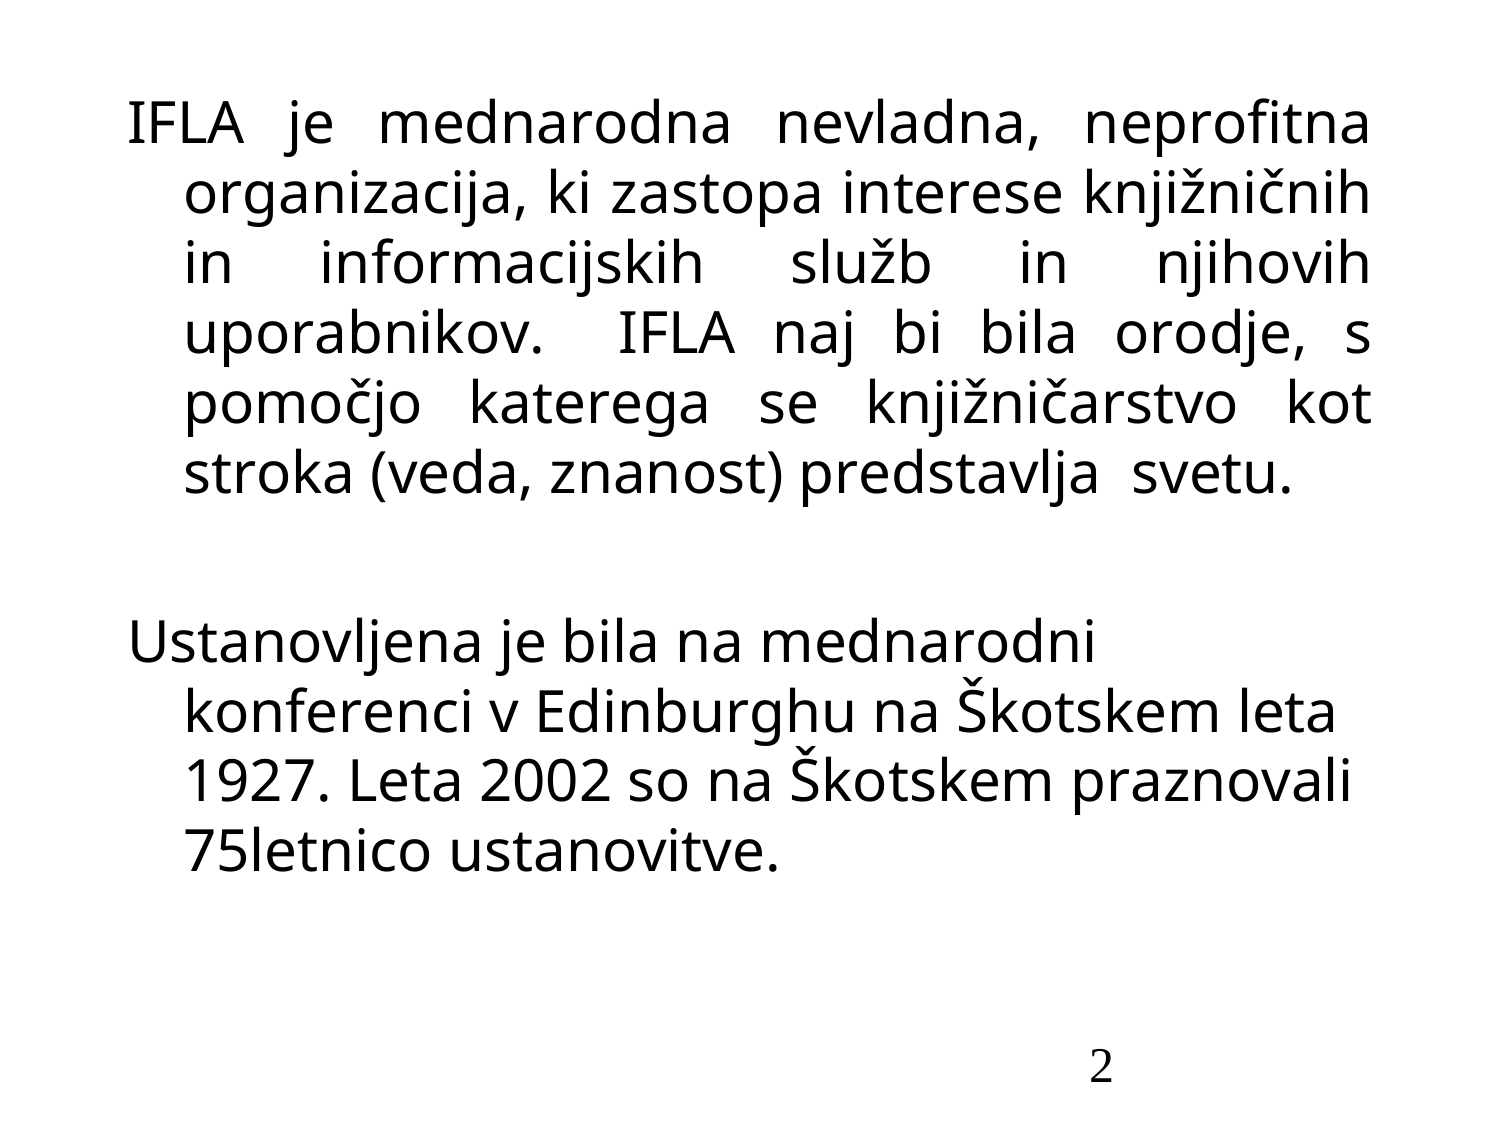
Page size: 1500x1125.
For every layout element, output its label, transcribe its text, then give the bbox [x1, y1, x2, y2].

list IFLA je mednarodna nevladna, neprofitna organizacija, ki zastopa interese knjižničnih in informacijskih služb in njihovih uporabnikov. IFLA naj bi bila orodje, s pomočjo katerega se knjižničarstvo kot stroka (veda, znanost) predstavlja svetu. Ustanovljena je bila na mednarodni konferenci v Edinburghu na Škotskem leta 1927. Leta 2002 so na Škotskem praznovali 75letnico ustanovitve. [112, 78, 1388, 1001]
